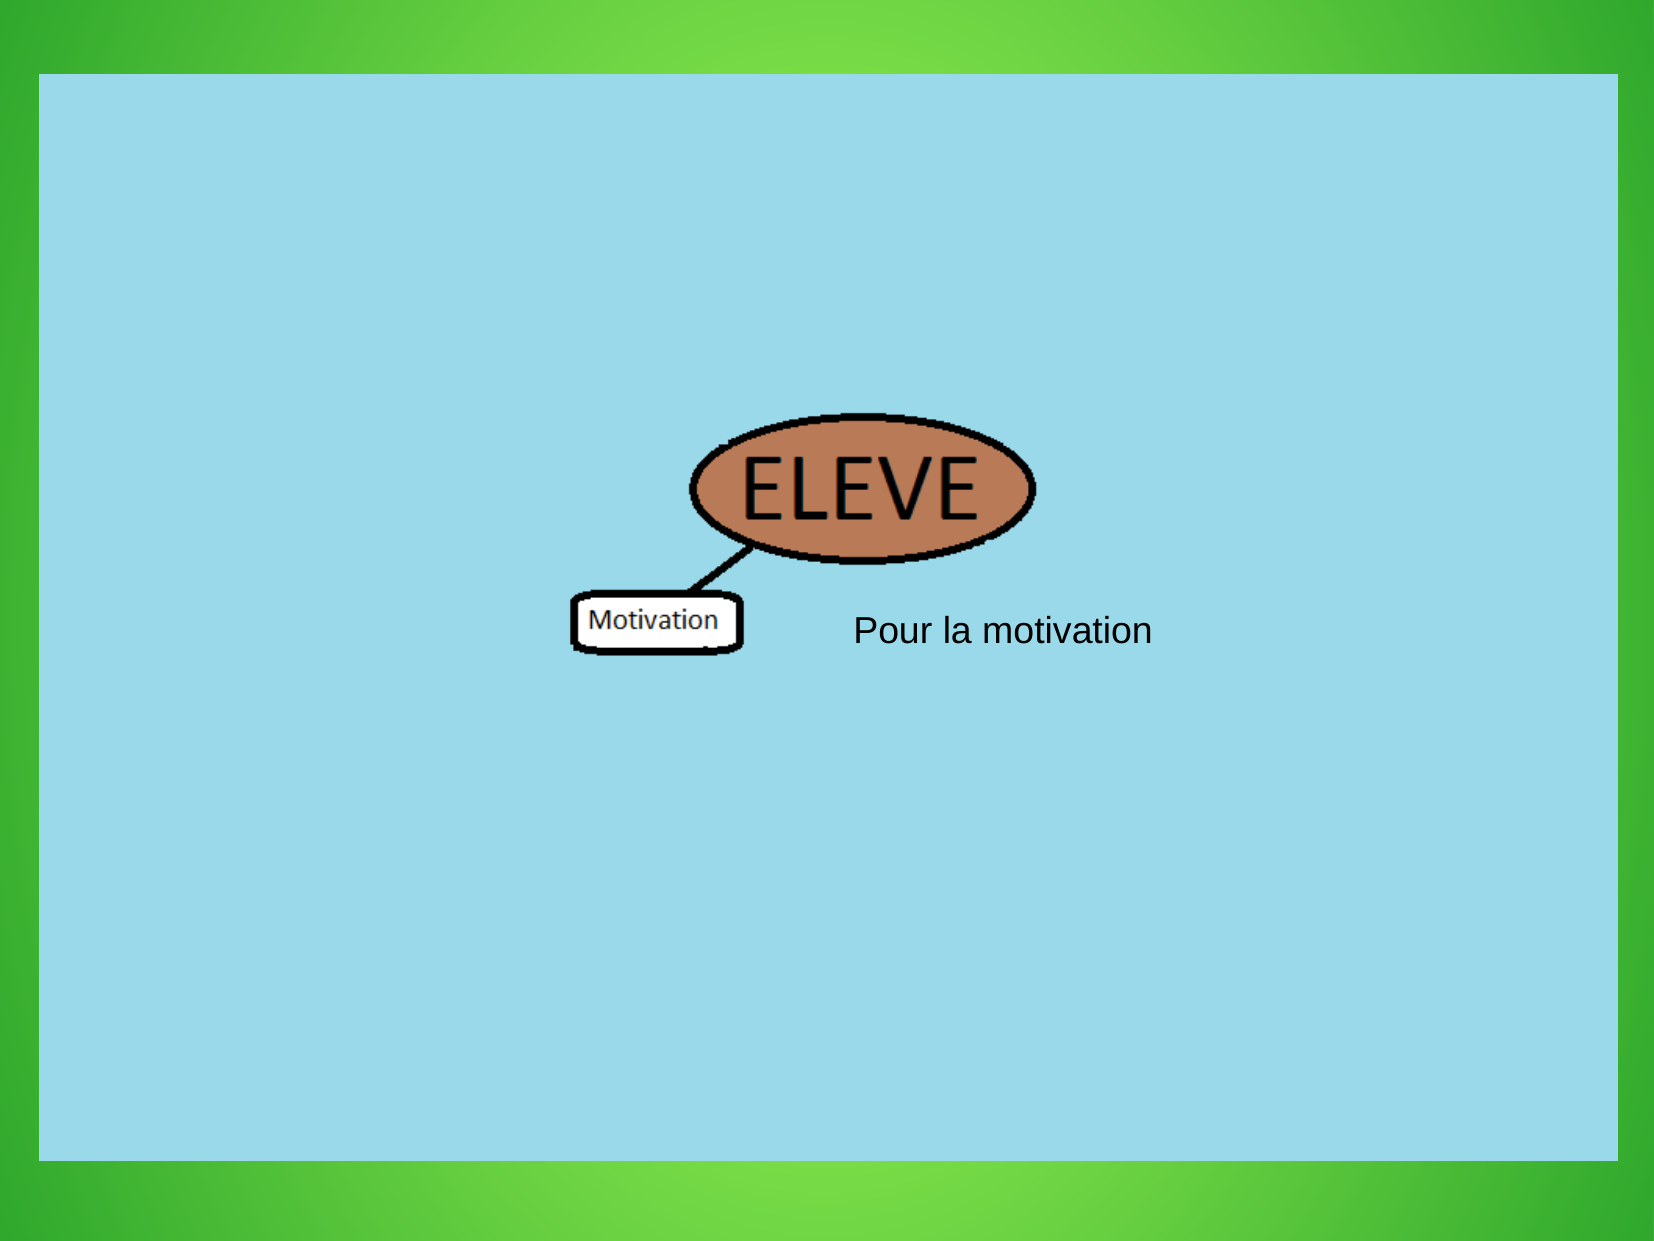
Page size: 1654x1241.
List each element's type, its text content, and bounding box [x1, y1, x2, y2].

text_box Pour la motivation [838, 602, 1583, 702]
picture [39, 74, 1618, 1161]
